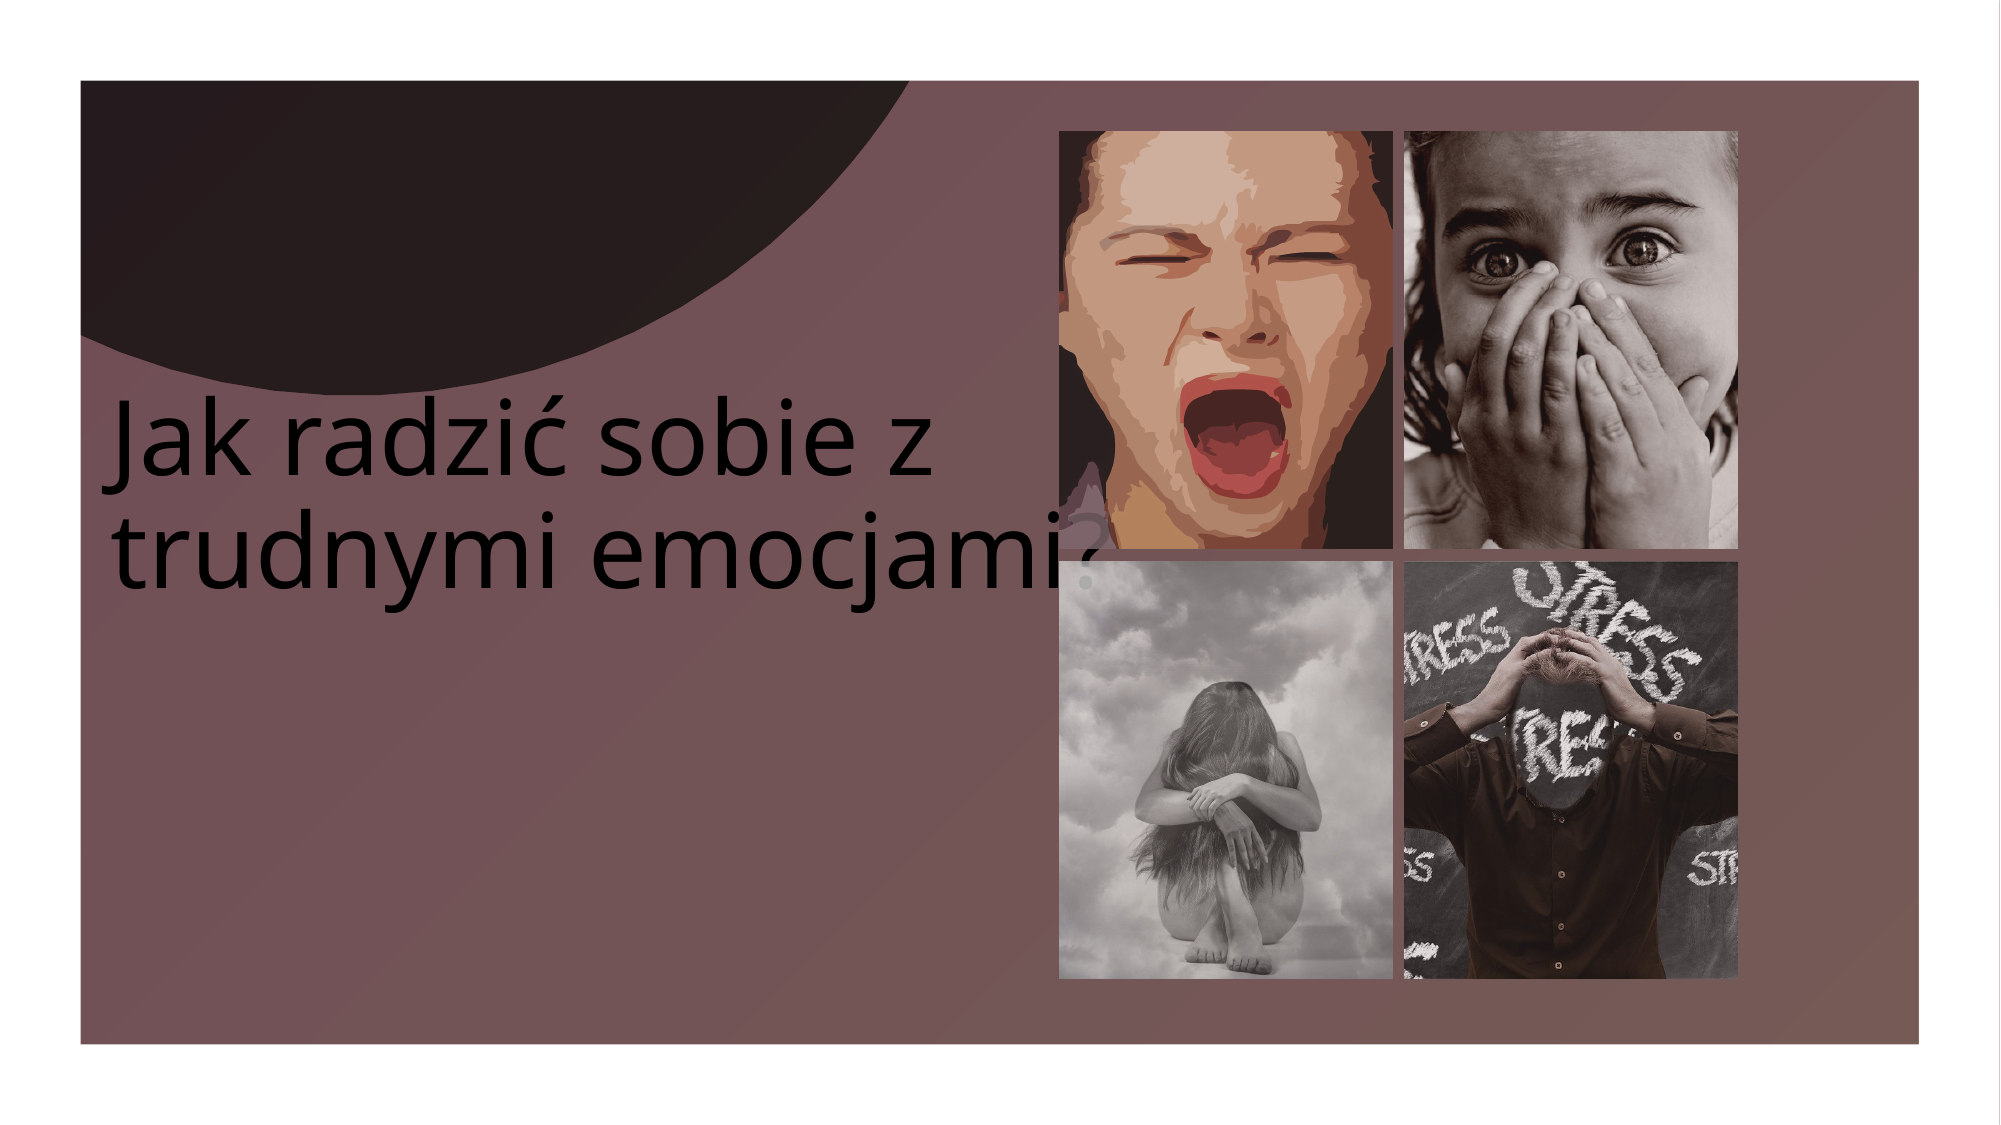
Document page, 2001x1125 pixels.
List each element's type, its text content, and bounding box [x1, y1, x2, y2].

picture [1404, 131, 1738, 549]
picture [1404, 561, 1738, 979]
picture [1059, 131, 1393, 549]
title Jak radzić sobie z trudnymi emocjami? [95, 0, 1135, 619]
picture [1059, 561, 1393, 979]
text_box [0, 0, 2000, 1125]
